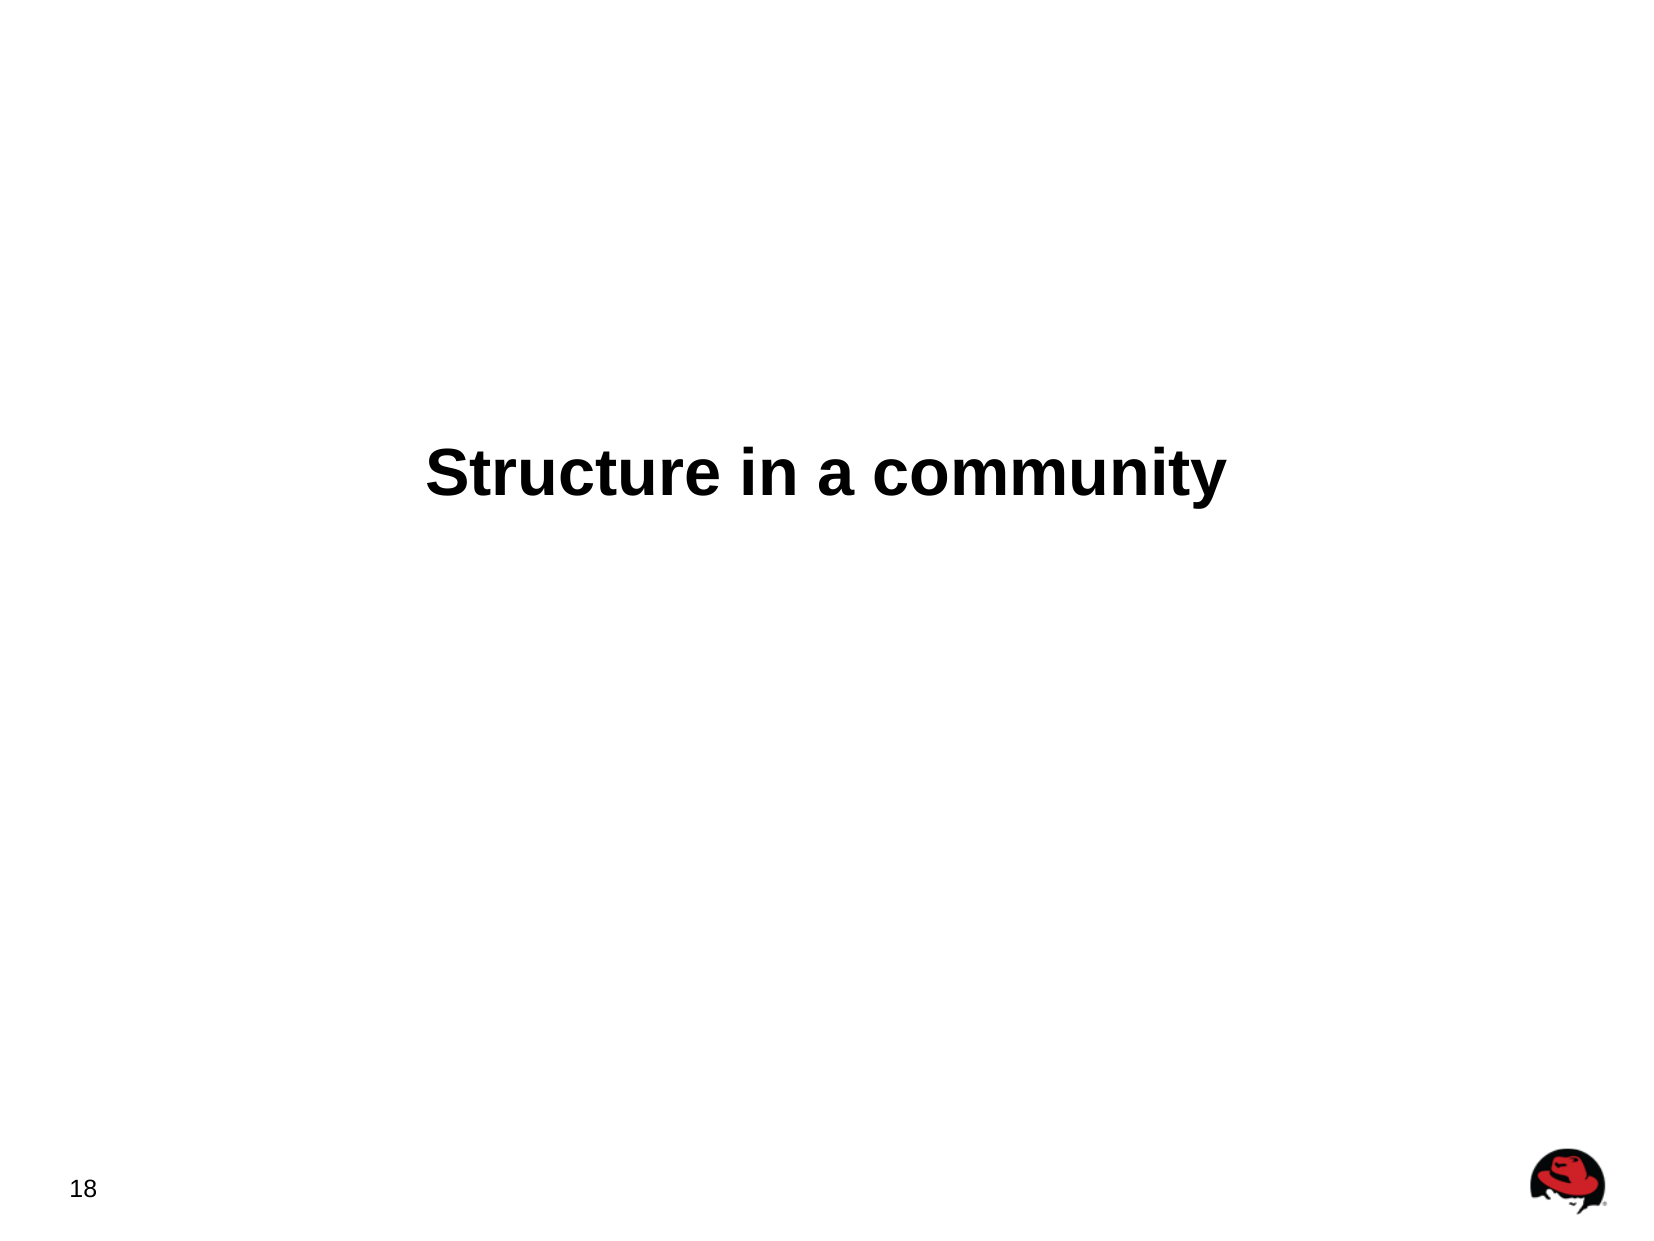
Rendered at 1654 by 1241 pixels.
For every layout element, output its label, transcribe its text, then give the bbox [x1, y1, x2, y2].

picture [1529, 1146, 1613, 1224]
subtitle Structure in a community [82, 37, 1571, 1039]
